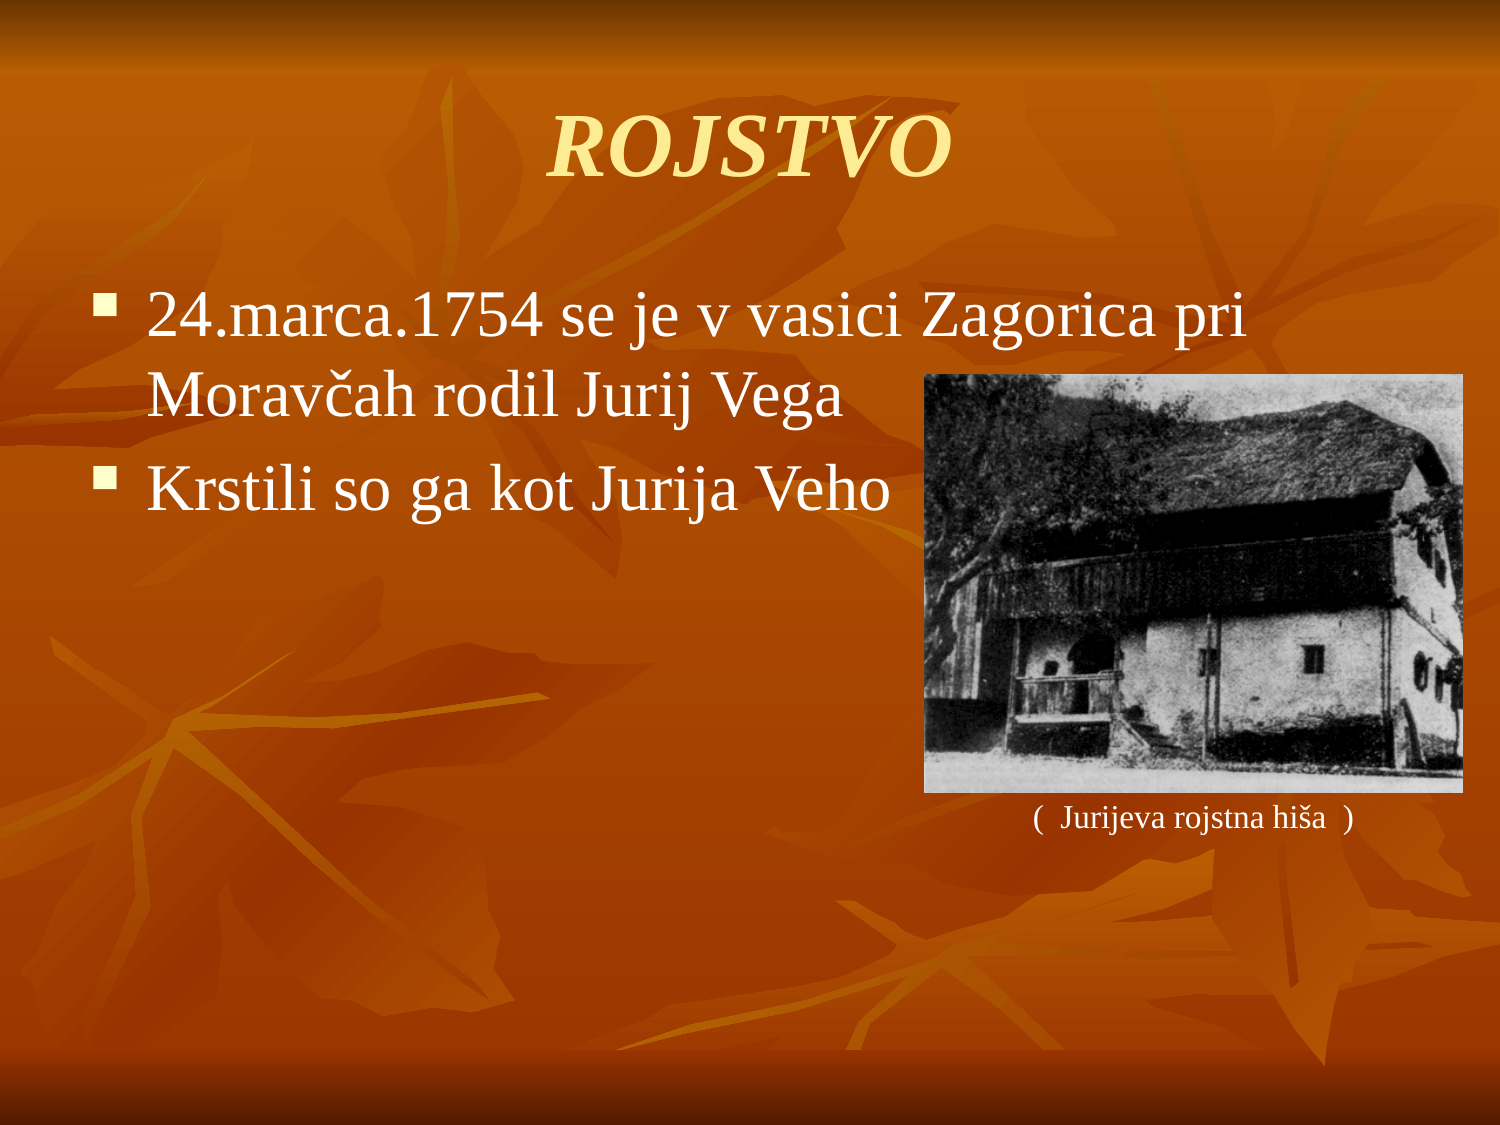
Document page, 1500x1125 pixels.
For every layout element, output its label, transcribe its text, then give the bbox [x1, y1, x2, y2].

picture [924, 374, 1463, 787]
list 24.marca.1754 se je v vasici Zagorica pri Moravčah rodil Jurij Vega Krstili so ga kot Jurija Veho [75, 262, 1425, 1006]
text_box ( Jurijeva rojstna hiša ) [924, 787, 1463, 843]
title ROJSTVO [75, 45, 1425, 234]
subtitle [1463, 806, 1500, 810]
